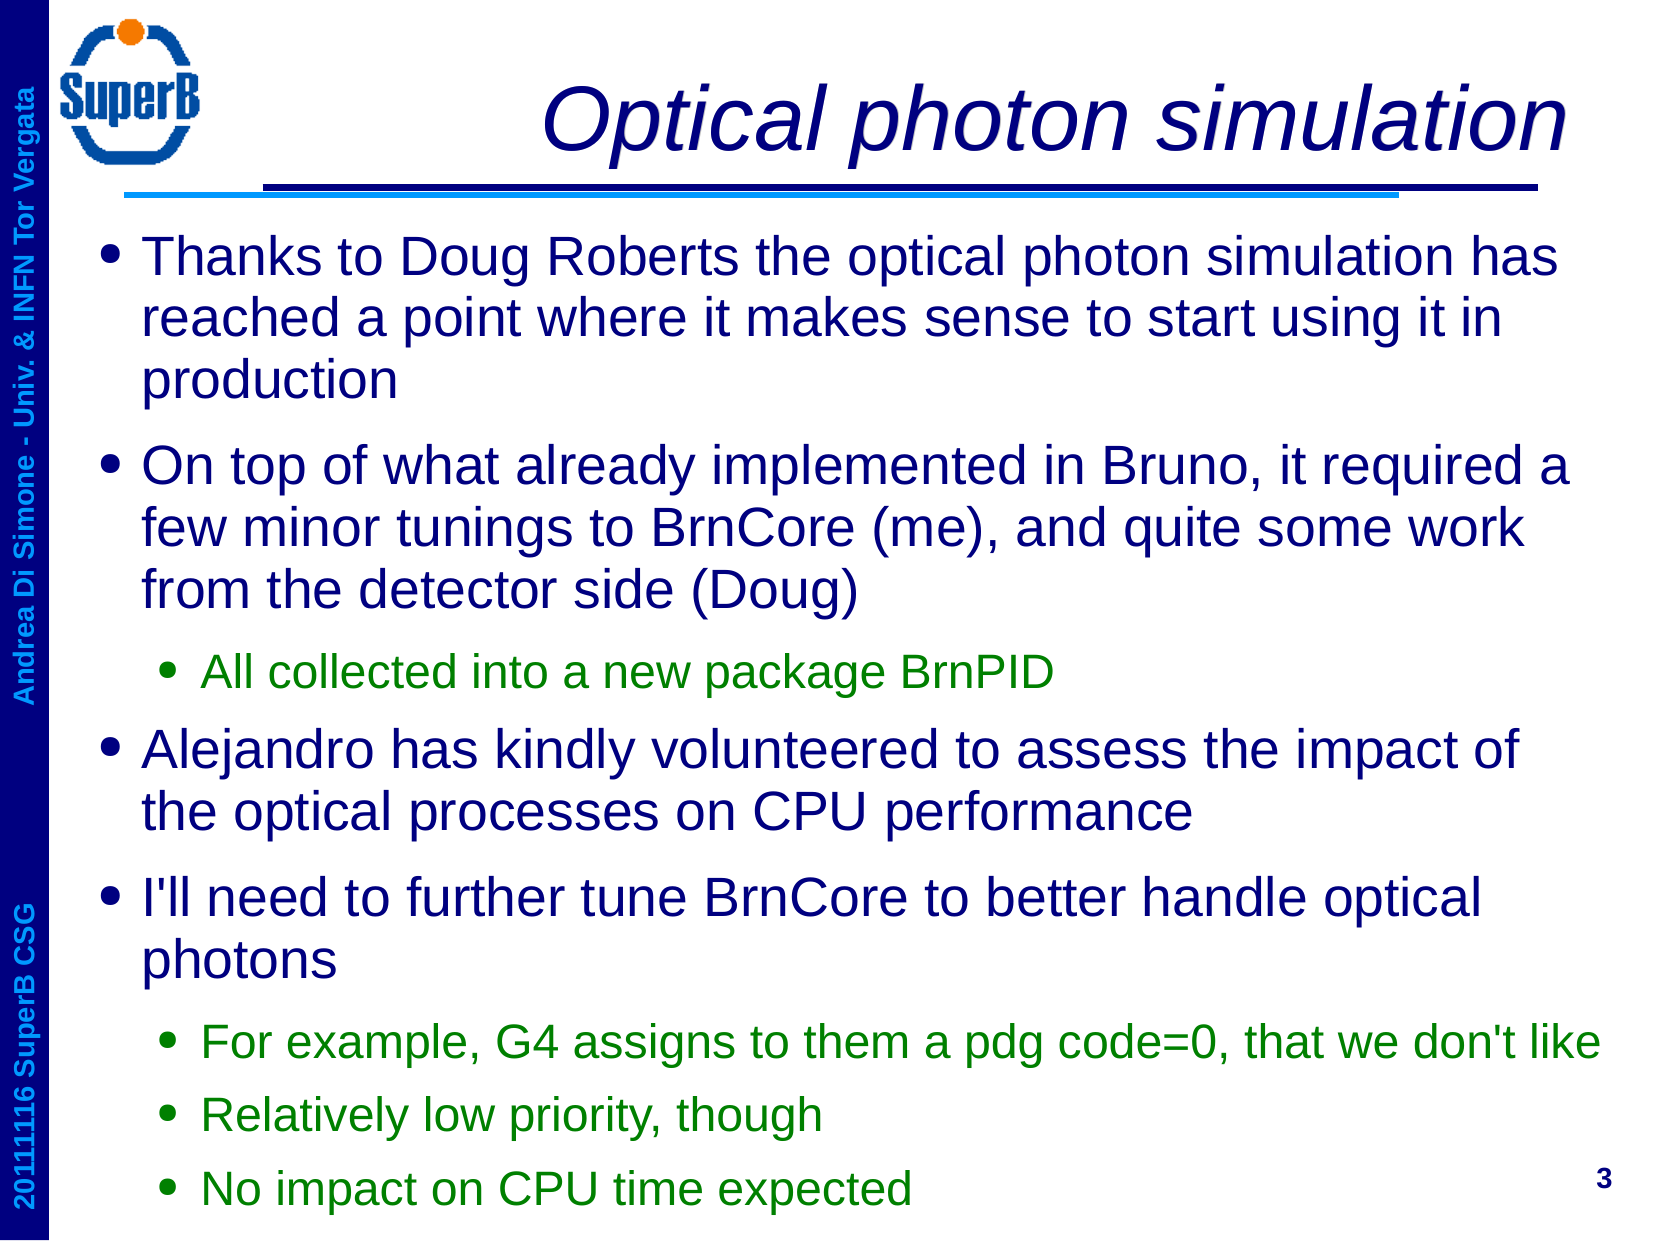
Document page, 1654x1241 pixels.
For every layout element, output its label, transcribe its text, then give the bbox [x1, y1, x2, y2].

list Thanks to Doug Roberts the optical photon simulation has reached a point where it makes sense to start using it in production On top of what already implemented in Bruno, it required a few minor tunings to BrnCore (me), and quite some work from the detector side (Doug) All collected into a new package BrnPID Alejandro has kindly volunteered to assess the impact of the optical processes on CPU performance I'll need to further tune BrnCore to better handle optical photons For example, G4 assigns to them a pdg code=0, that we don't like Relatively low priority, though No impact on CPU time expected [82, 225, 1613, 1241]
picture [51, 16, 208, 170]
title Optical photon simulation [82, 49, 1571, 188]
